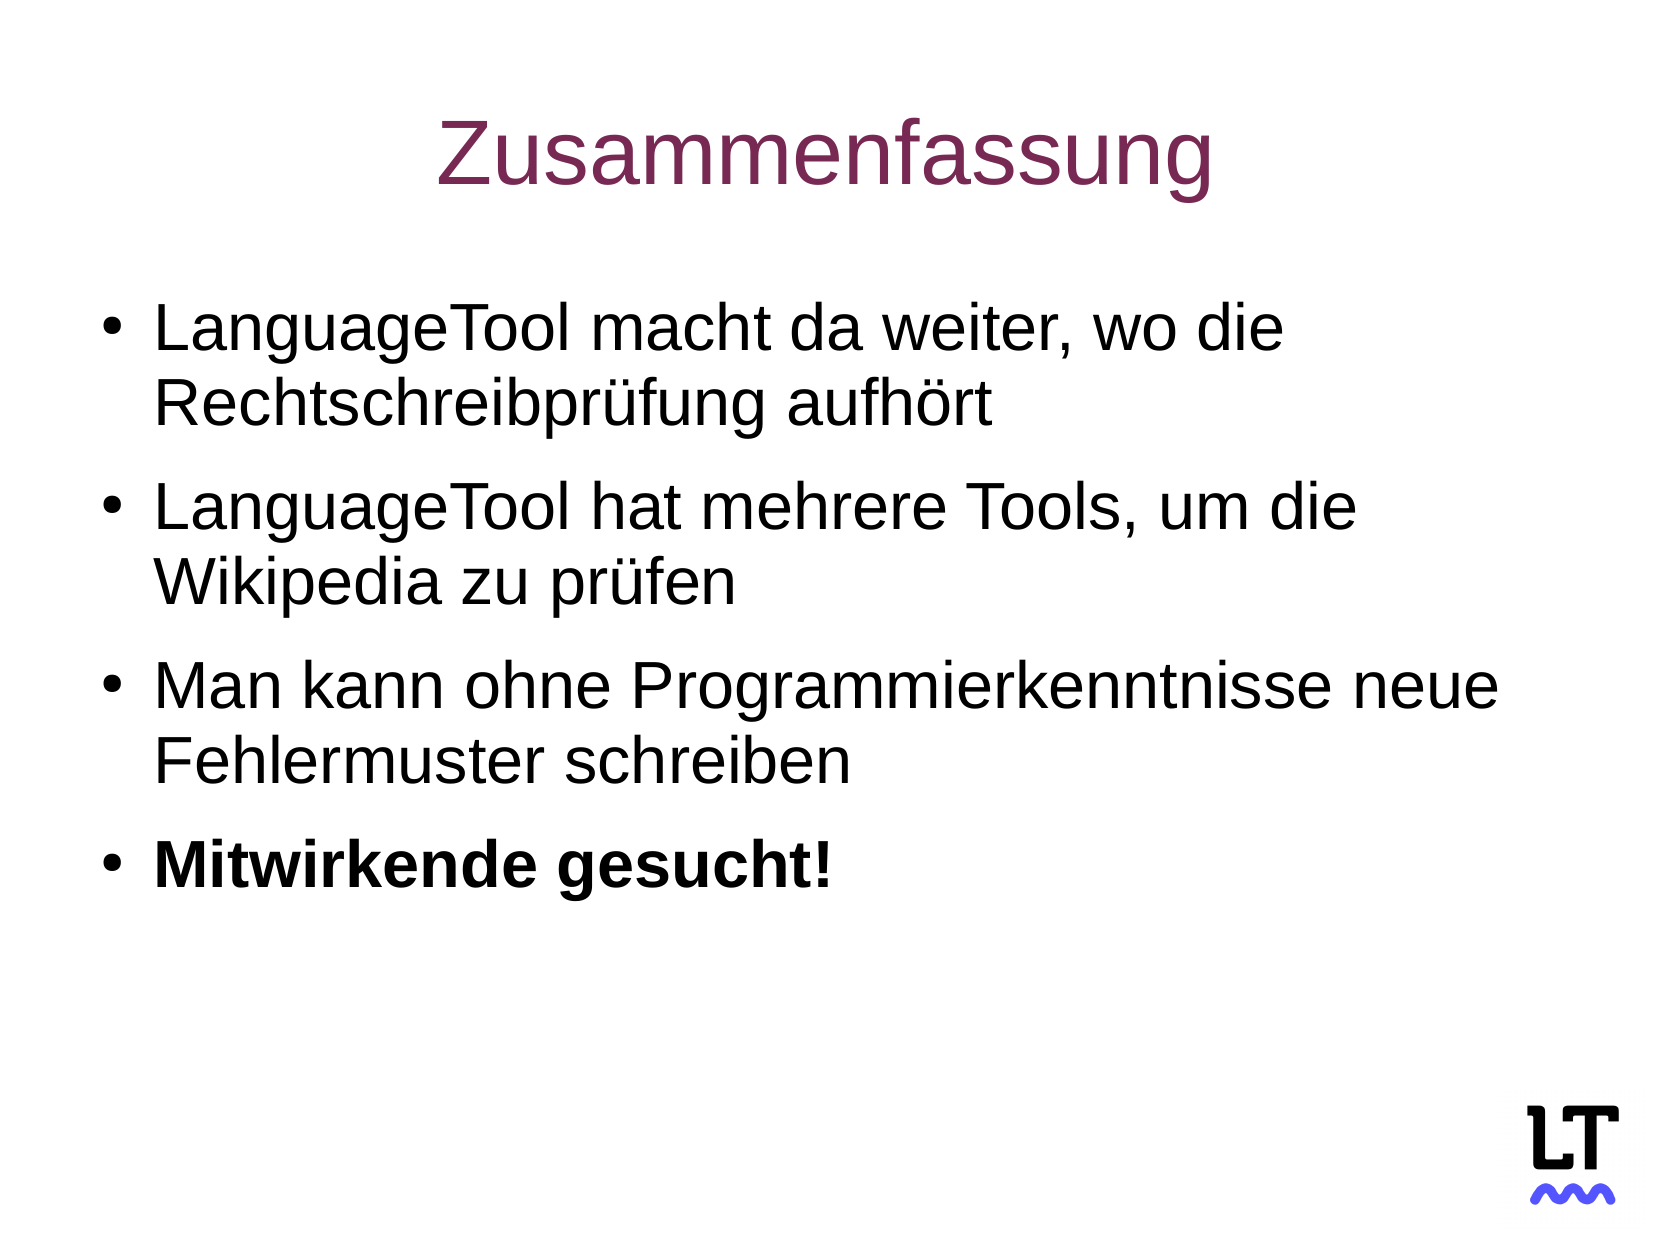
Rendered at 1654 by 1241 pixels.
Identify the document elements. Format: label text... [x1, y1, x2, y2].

title Zusammenfassung [82, 49, 1571, 257]
list LanguageTool macht da weiter, wo die Rechtschreibprüfung aufhört LanguageTool hat mehrere Tools, um die Wikipedia zu prüfen Man kann ohne Programmierkenntnisse neue Fehlermuster schreiben Mitwirkende gesucht! [82, 290, 1538, 1010]
picture [1500, 1086, 1645, 1229]
